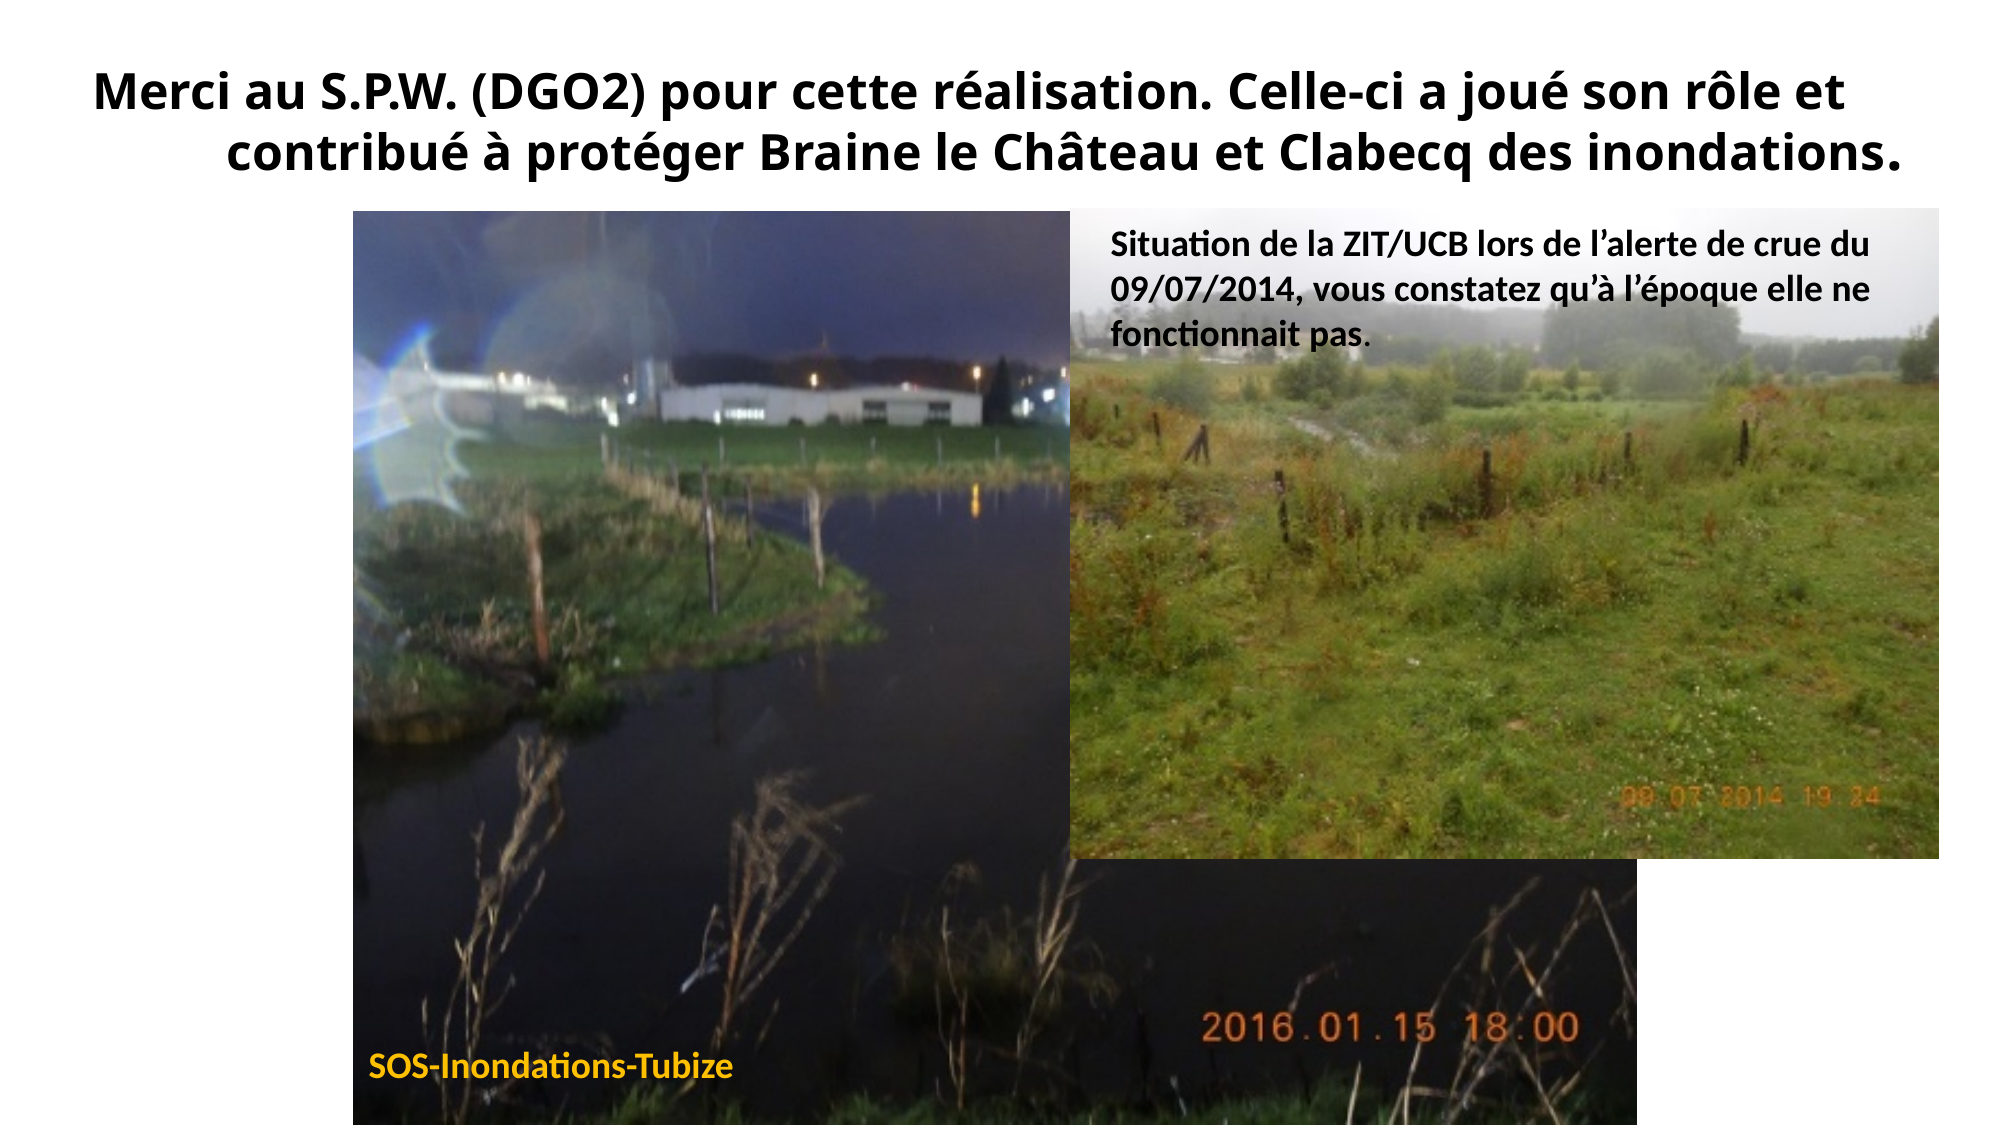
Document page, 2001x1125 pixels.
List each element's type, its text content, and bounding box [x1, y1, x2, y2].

picture [353, 208, 1939, 1125]
title Merci au S.P.W. (DGO2) pour cette réalisation. Celle-ci a joué son rôle et contribué à protéger Braine le Château et Clabecq des inondations. [68, 38, 1932, 212]
text_box Situation de la ZIT/UCB lors de l’alerte de crue du 09/07/2014, vous constatez qu’à l’époque elle ne fonctionnait pas. [1095, 211, 1901, 363]
text_box SOS-Inondations-Tubize [353, 1033, 772, 1094]
